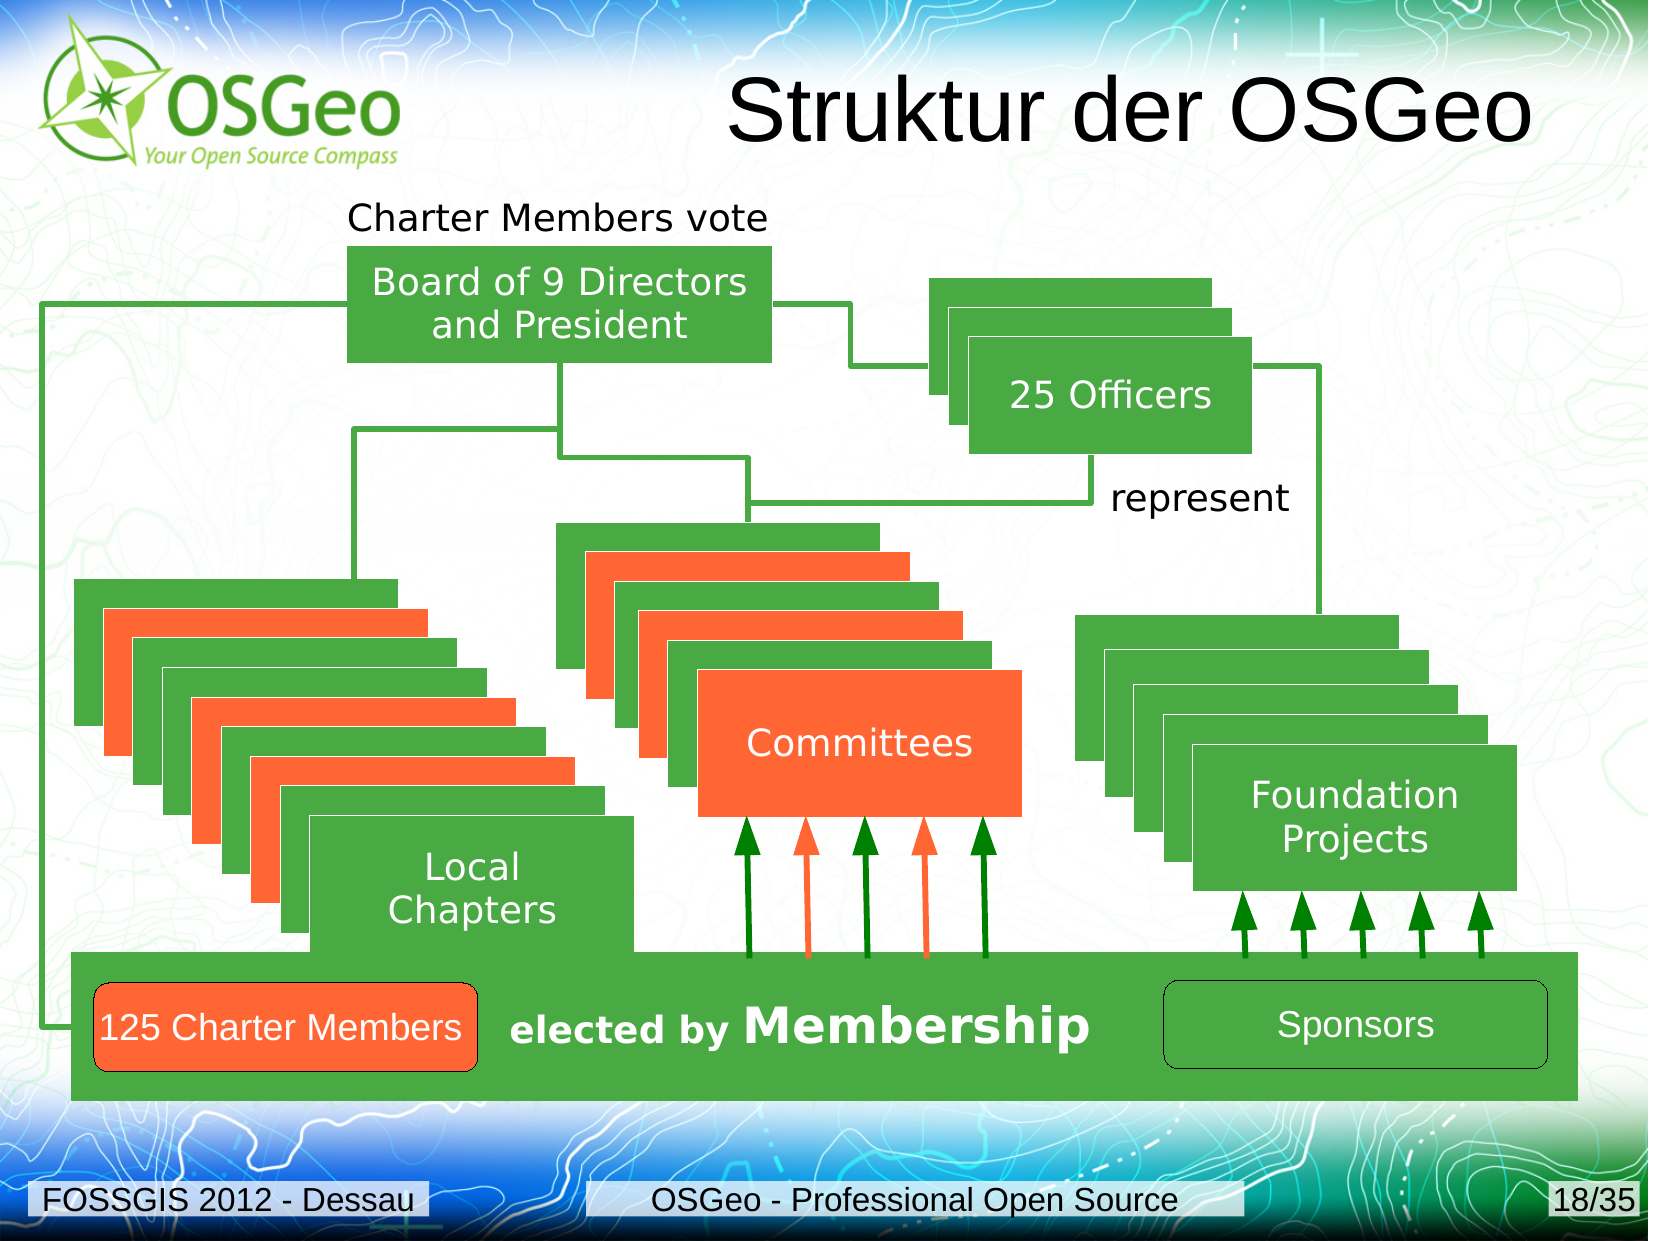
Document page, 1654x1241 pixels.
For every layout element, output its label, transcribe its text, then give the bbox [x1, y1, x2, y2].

text_box Officers [948, 307, 1233, 426]
text_box elected by Membership [71, 952, 1578, 1101]
picture [0, 0, 1648, 1241]
text_box Committees [614, 581, 940, 729]
text_box Sponsors [1163, 980, 1548, 1069]
text_box Local Chapters [250, 756, 576, 904]
text_box Charter Members vote [322, 189, 794, 248]
text_box Committees [638, 610, 964, 759]
text_box Committees [585, 551, 911, 700]
text_box Local Chapters [280, 785, 606, 934]
text_box Foundation Projects [1192, 744, 1518, 892]
text_box Committees [667, 640, 993, 788]
text_box 125 Charter Members [93, 982, 478, 1072]
text_box Officers [928, 277, 1213, 396]
text_box represent [1066, 469, 1334, 528]
title Struktur der OSGeo [58, 35, 1536, 184]
text_box [73, 578, 547, 875]
text_box 25 Officers [968, 336, 1253, 455]
text_box Committees [697, 669, 1023, 818]
text_box [1074, 614, 1430, 798]
text_box Board of 9 Directors and President [346, 248, 773, 364]
text_box Local Chapters [309, 815, 635, 952]
text_box Committees [555, 522, 881, 670]
text_box Local Chapters [1163, 714, 1489, 863]
text_box Local Chapters [1133, 684, 1459, 833]
